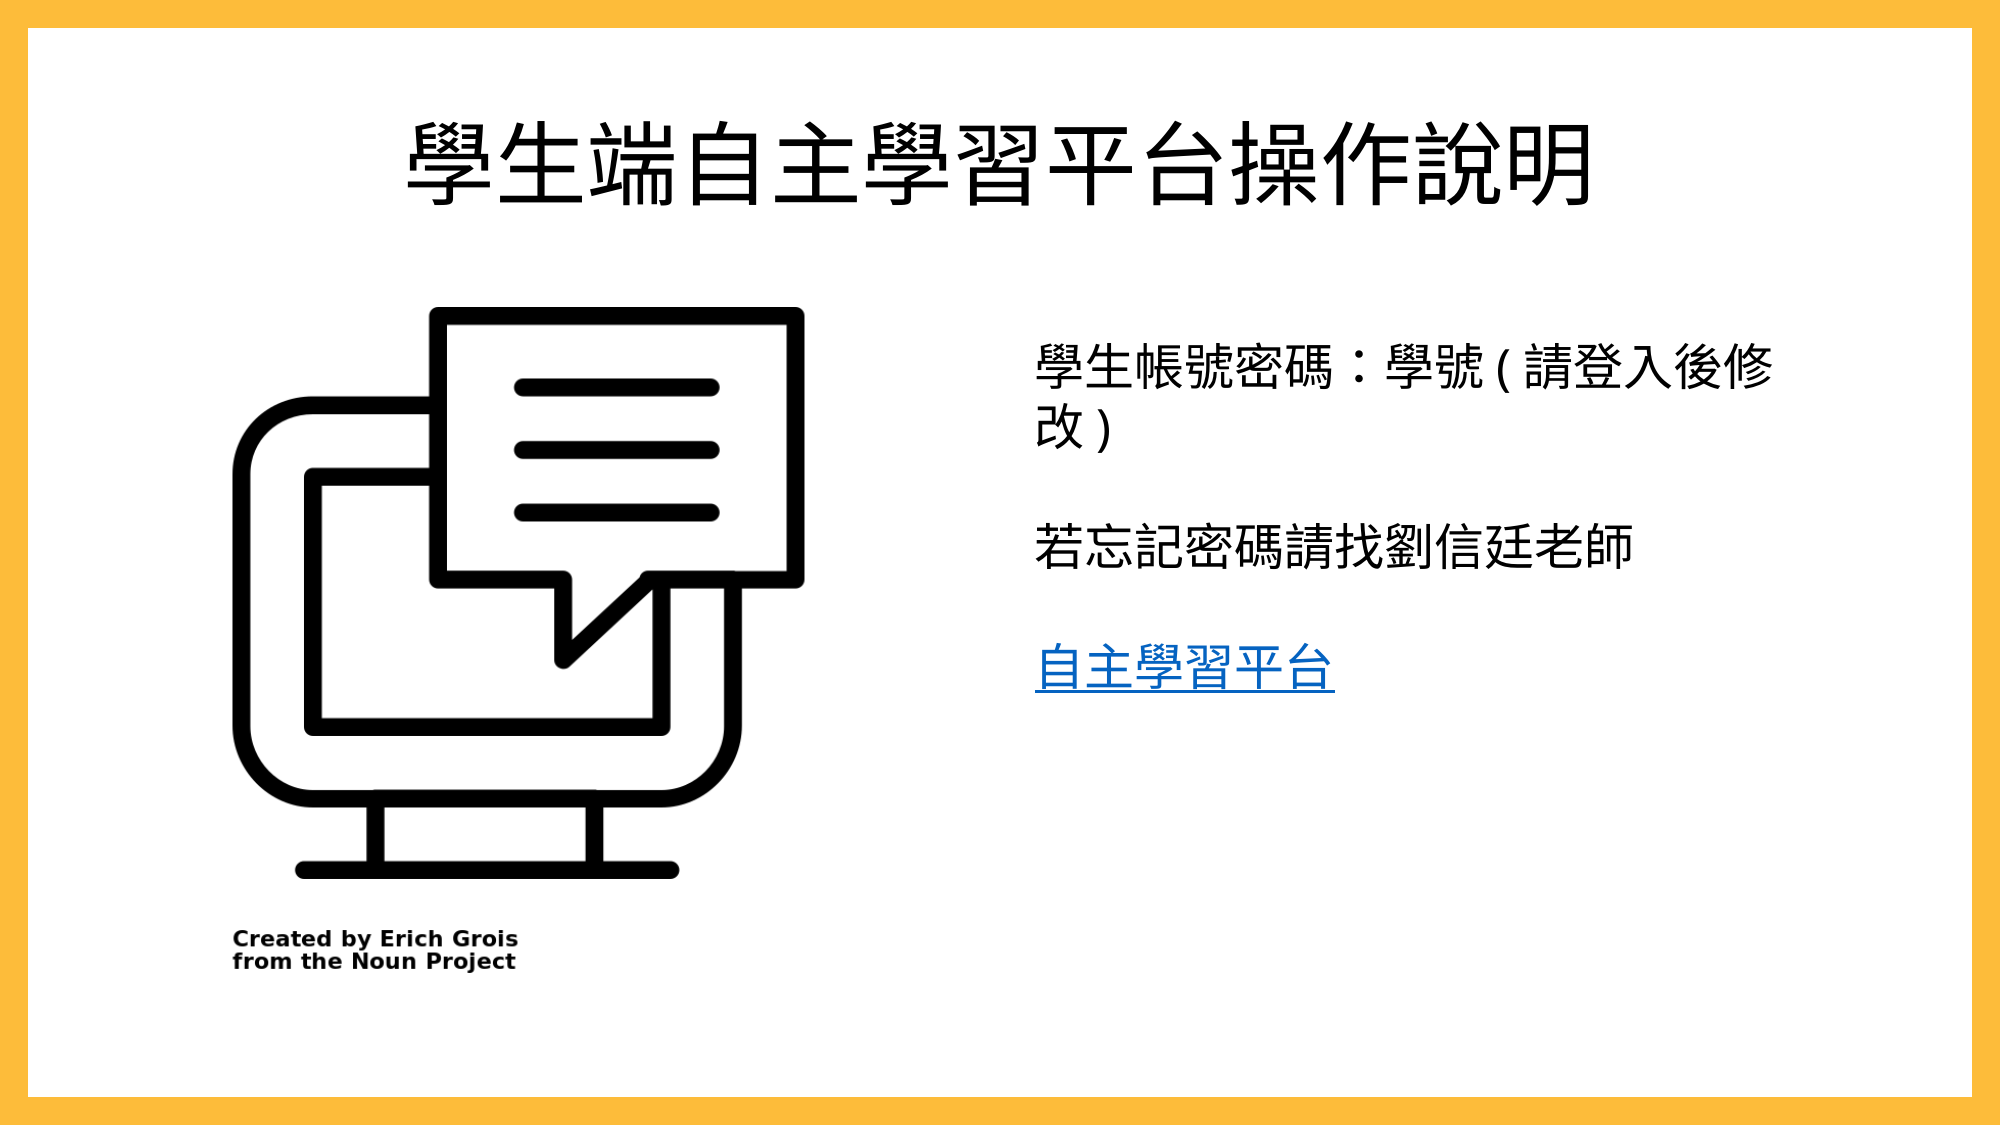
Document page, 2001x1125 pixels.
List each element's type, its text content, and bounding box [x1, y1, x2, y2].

title 學生端自主學習平台操作說明 [137, 59, 1863, 278]
text_box 學生帳號密碼：學號(請登入後修改) 若忘記密碼請找劉信廷老師 自主學習平台 [1019, 328, 1863, 716]
picture [161, 307, 876, 1022]
